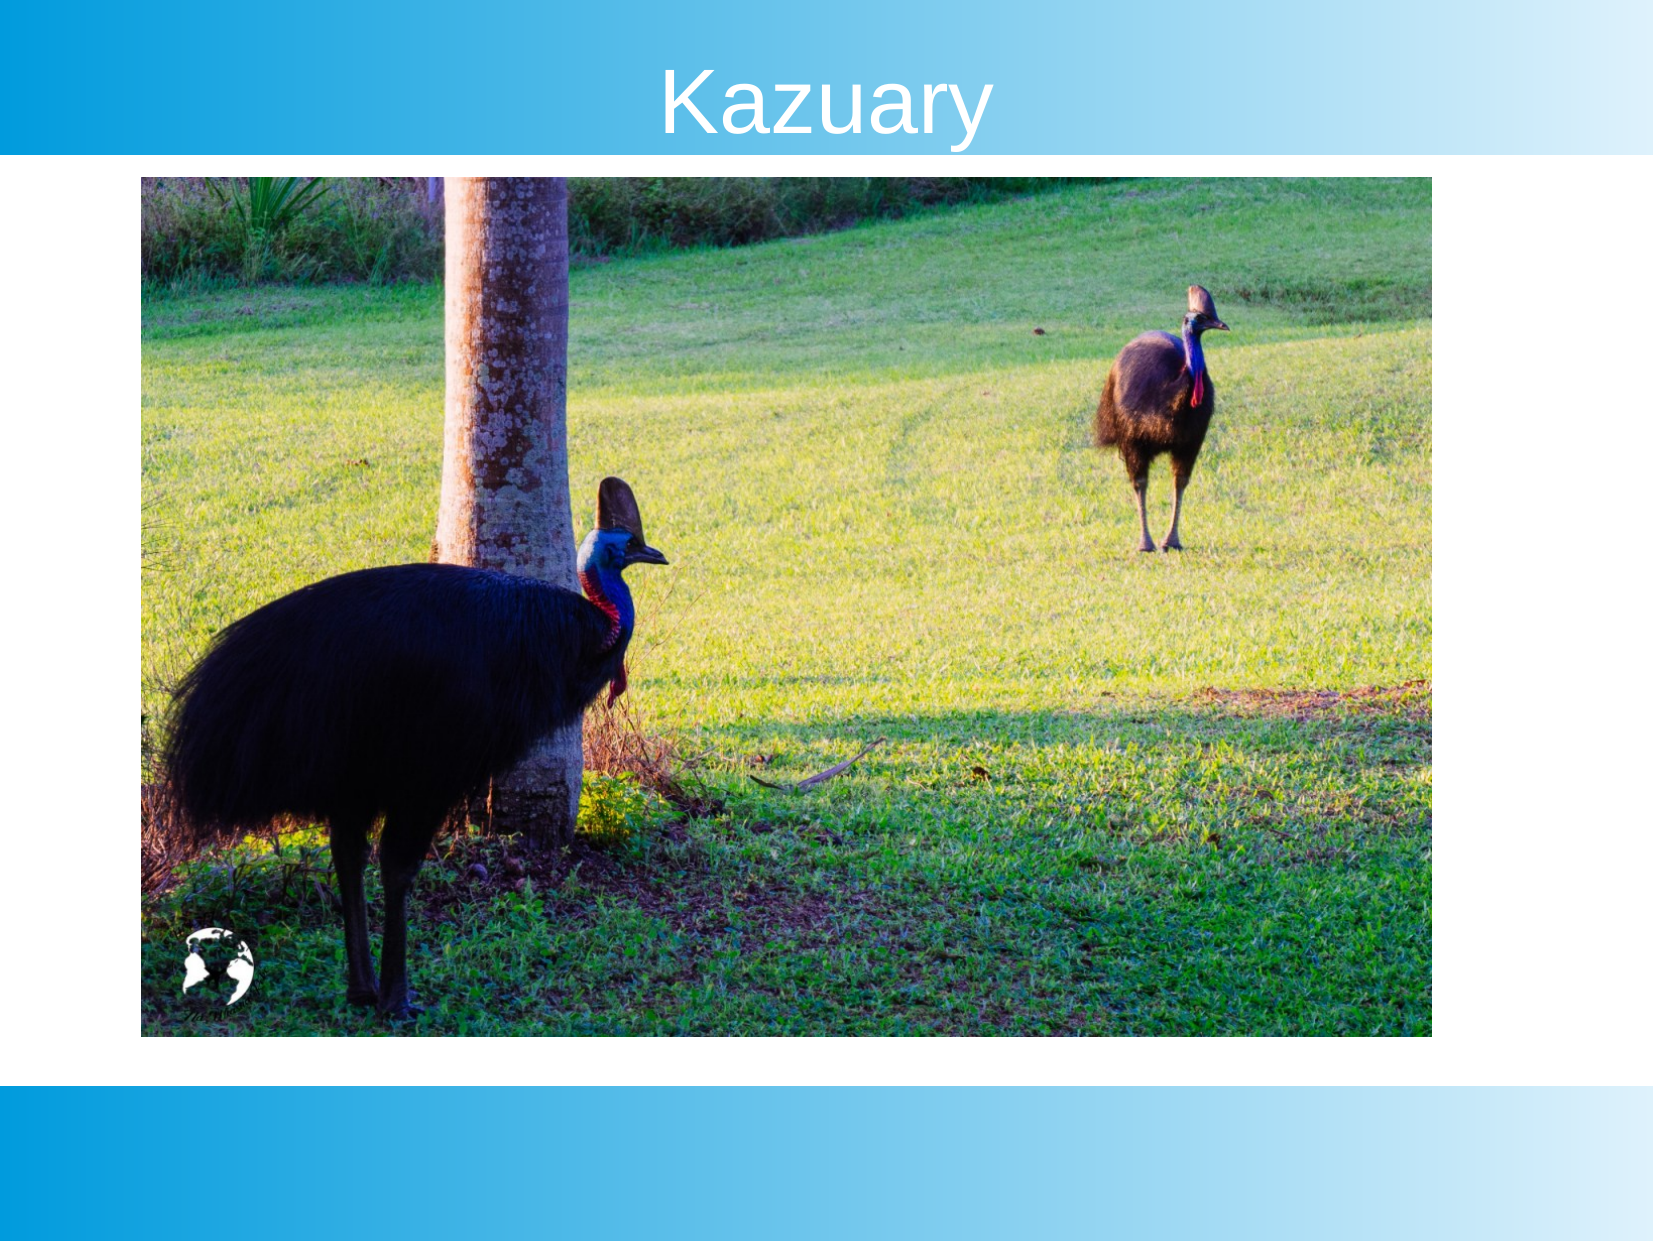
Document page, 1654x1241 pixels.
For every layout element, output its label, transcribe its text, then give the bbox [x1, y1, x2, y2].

title Kazuary [82, 49, 1571, 155]
picture [141, 177, 1432, 1037]
